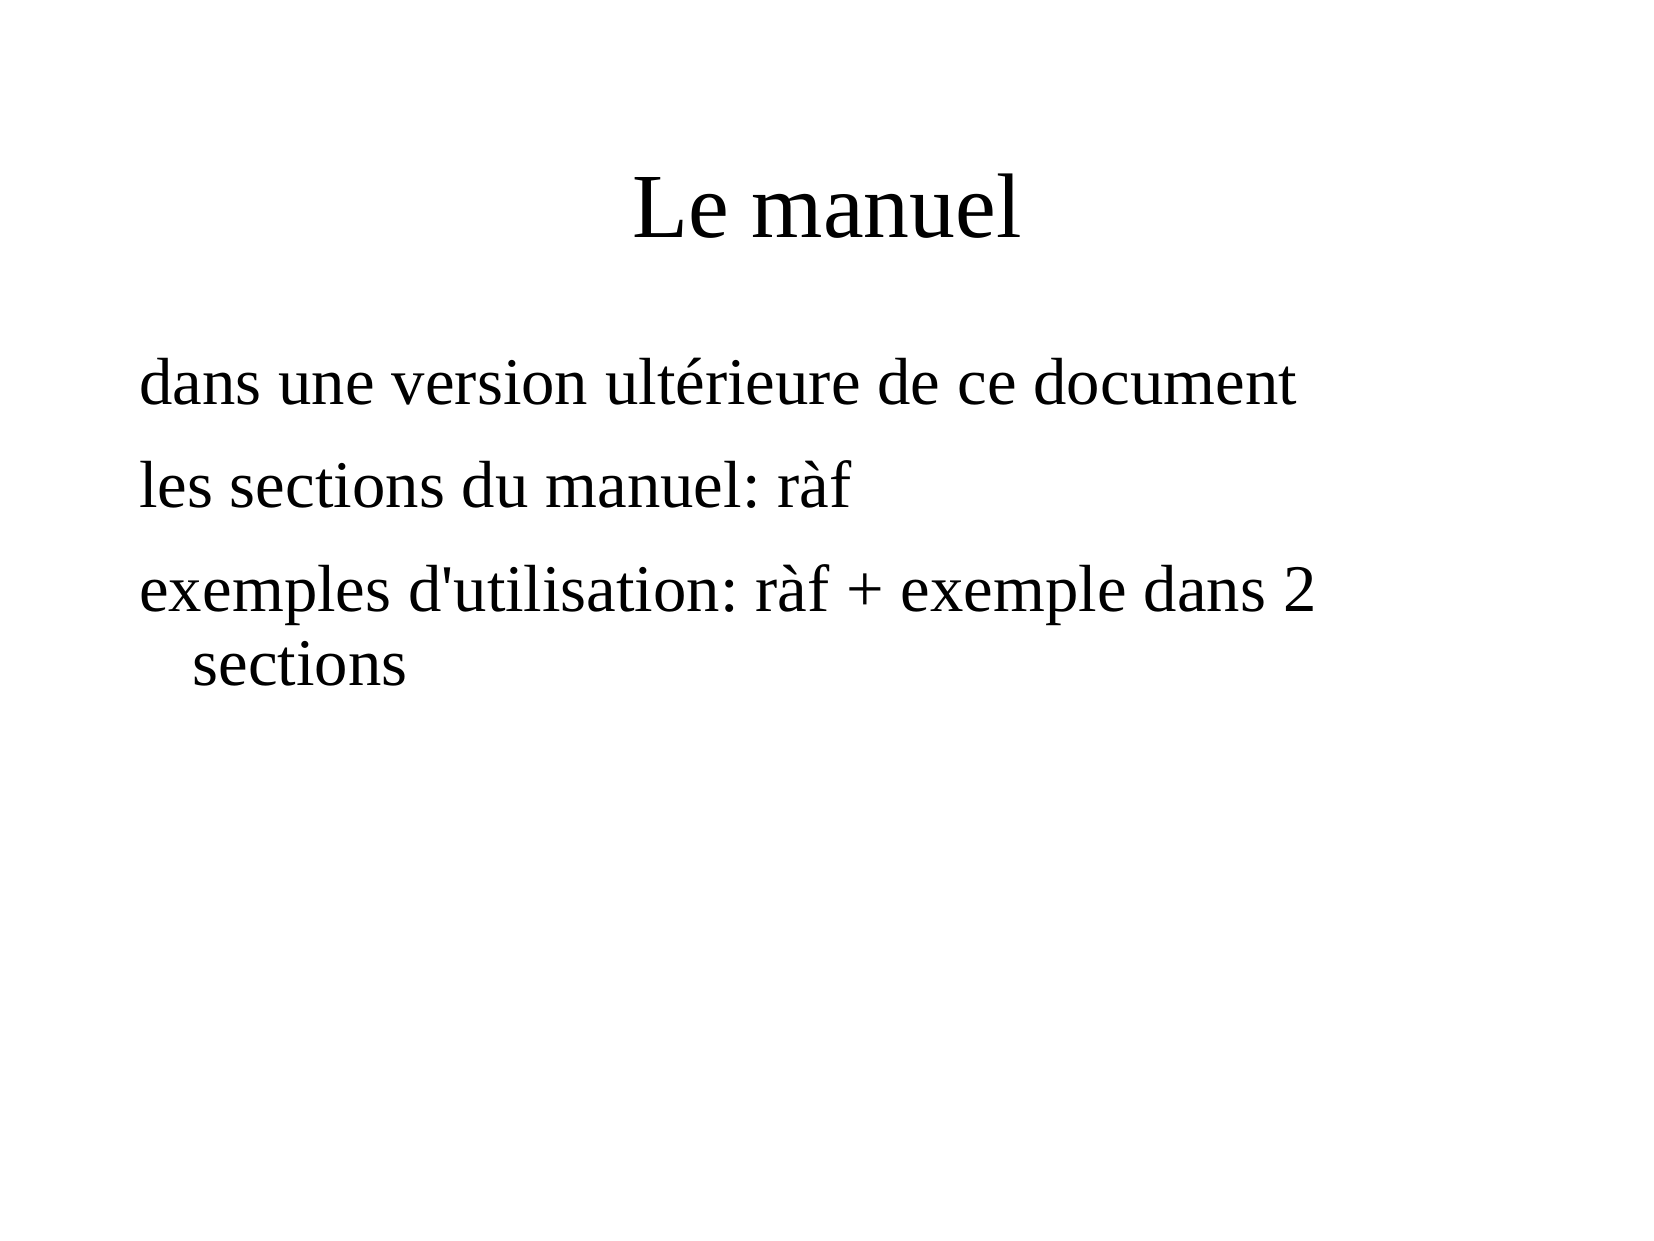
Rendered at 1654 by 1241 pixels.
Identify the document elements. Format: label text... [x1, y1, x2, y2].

title Le manuel [121, 102, 1534, 311]
list dans une version ultérieure de ce document les sections du manuel: ràf exemples d'utilisation: ràf + exemple dans 2 sections [121, 344, 1534, 1127]
